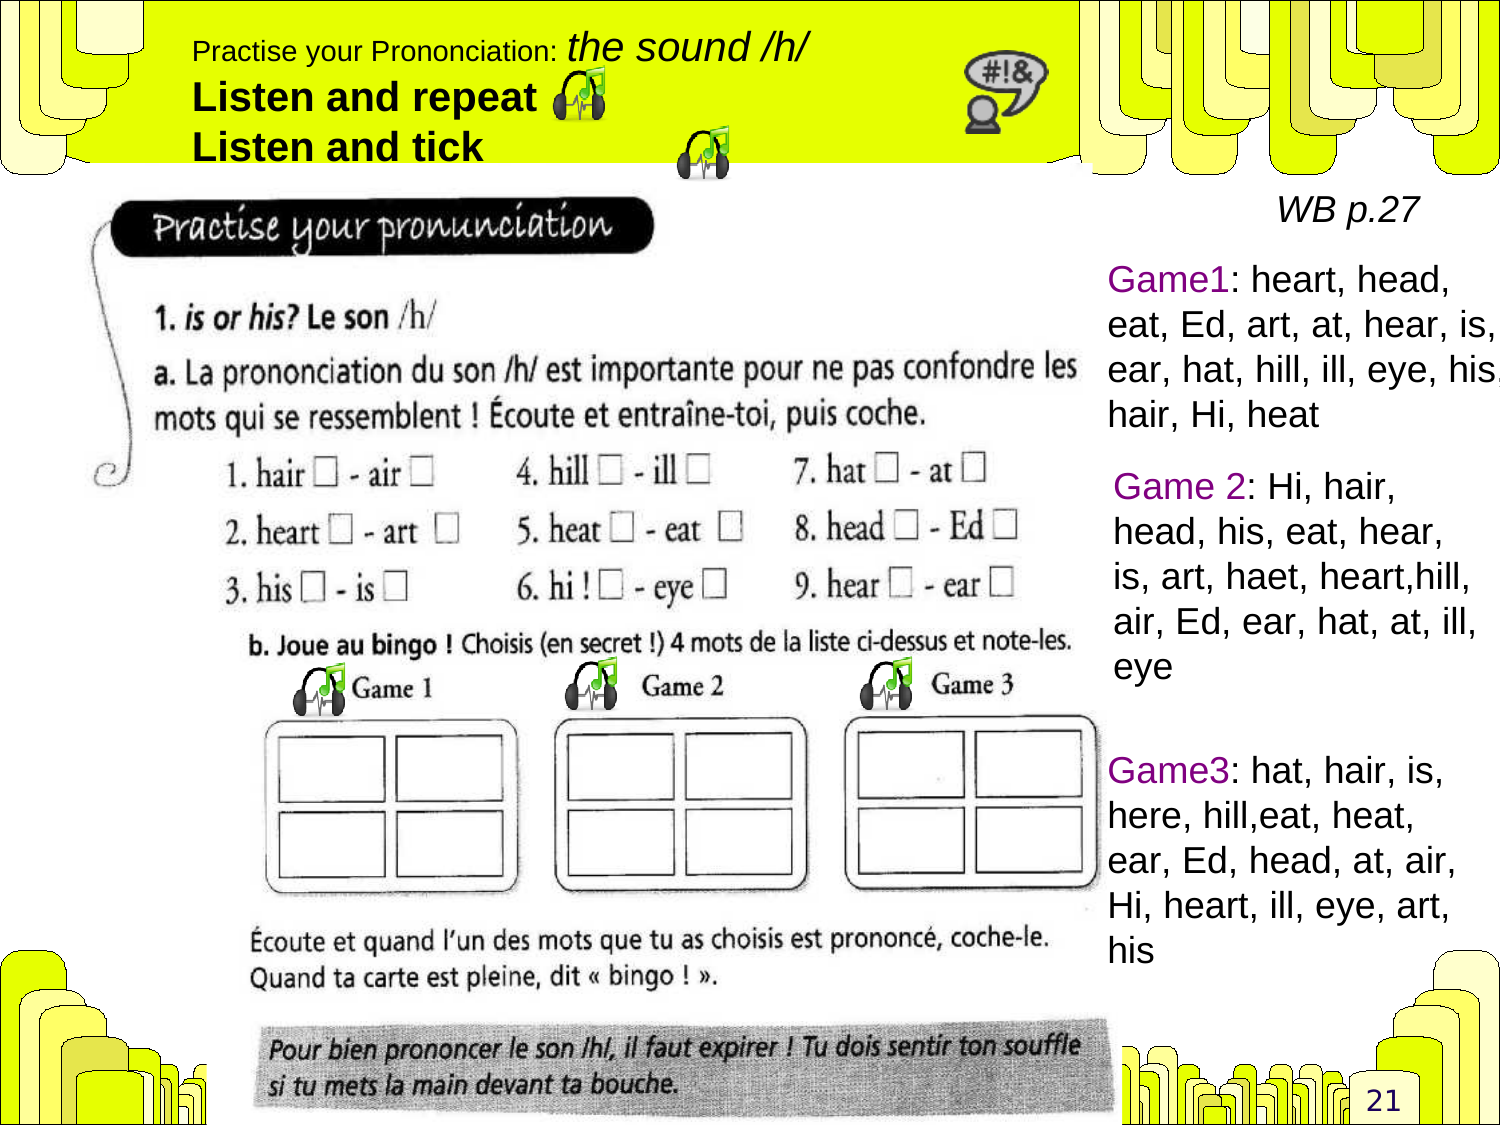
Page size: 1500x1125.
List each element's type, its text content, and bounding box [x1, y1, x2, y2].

text_box Game 2: Hi, hair, head, his, eat, hear, is, art, haet, heart,hill, air, Ed, ear, hat, at, ill, eye [1098, 454, 1500, 695]
picture [964, 50, 1049, 134]
text_box Game1: heart, head, eat, Ed, art, at, hear, is, ear, hat, hill, ill, eye, his, hair, Hi, heat [1092, 248, 1500, 443]
picture [73, 118, 1093, 621]
text_box Practise your Prononciation: the sound /h/ Listen and repeat Listen and tick [177, 12, 824, 163]
text_box Game3: hat, hair, is, here, hill,eat, heat, ear, Ed, head, at, air, Hi, heart, ill, eye, art, his [1092, 738, 1500, 979]
text_box WB p.27 [1261, 177, 1452, 237]
picture [206, 623, 1123, 1125]
